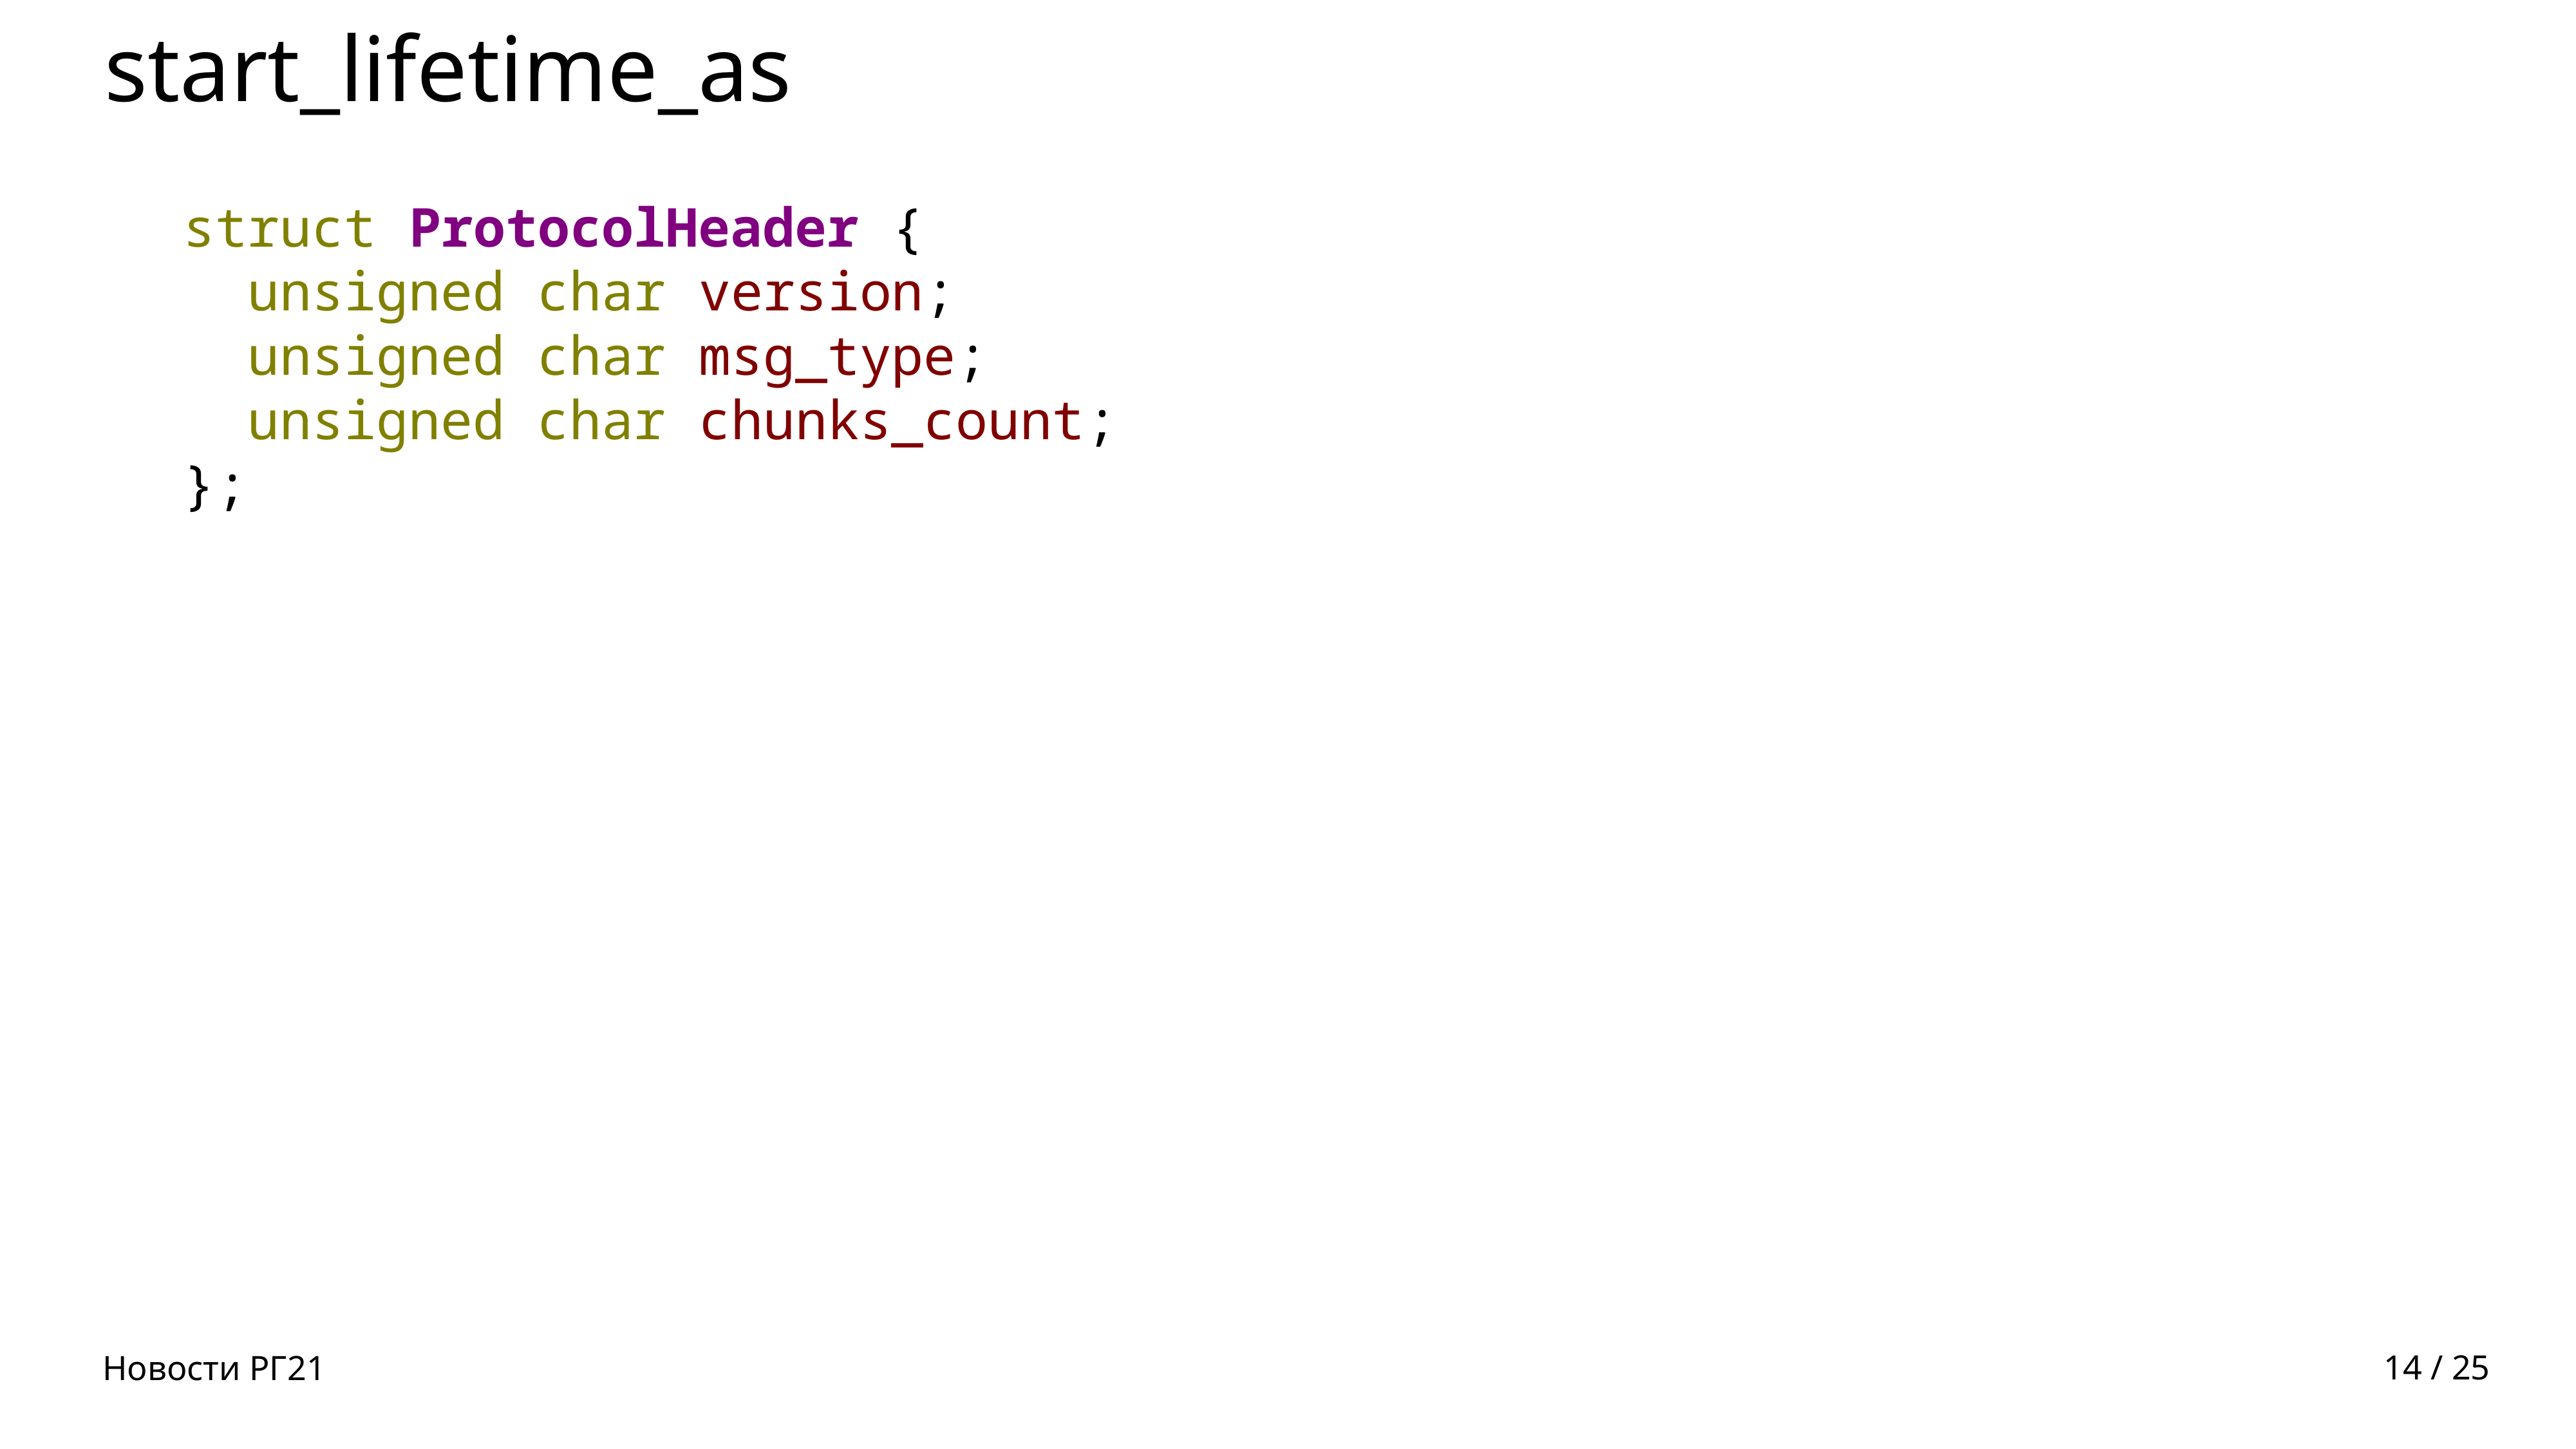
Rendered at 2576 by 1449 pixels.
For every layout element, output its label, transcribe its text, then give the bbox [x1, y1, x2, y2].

text_box struct ProtocolHeader { unsigned char version; unsigned char msg_type; unsigned char chunks_count; }; [174, 188, 2410, 1259]
title start_lifetime_as [95, 19, 2576, 155]
list <number> / 25 [1403, 1338, 2500, 1393]
list Новости РГ21 [93, 1338, 1190, 1393]
